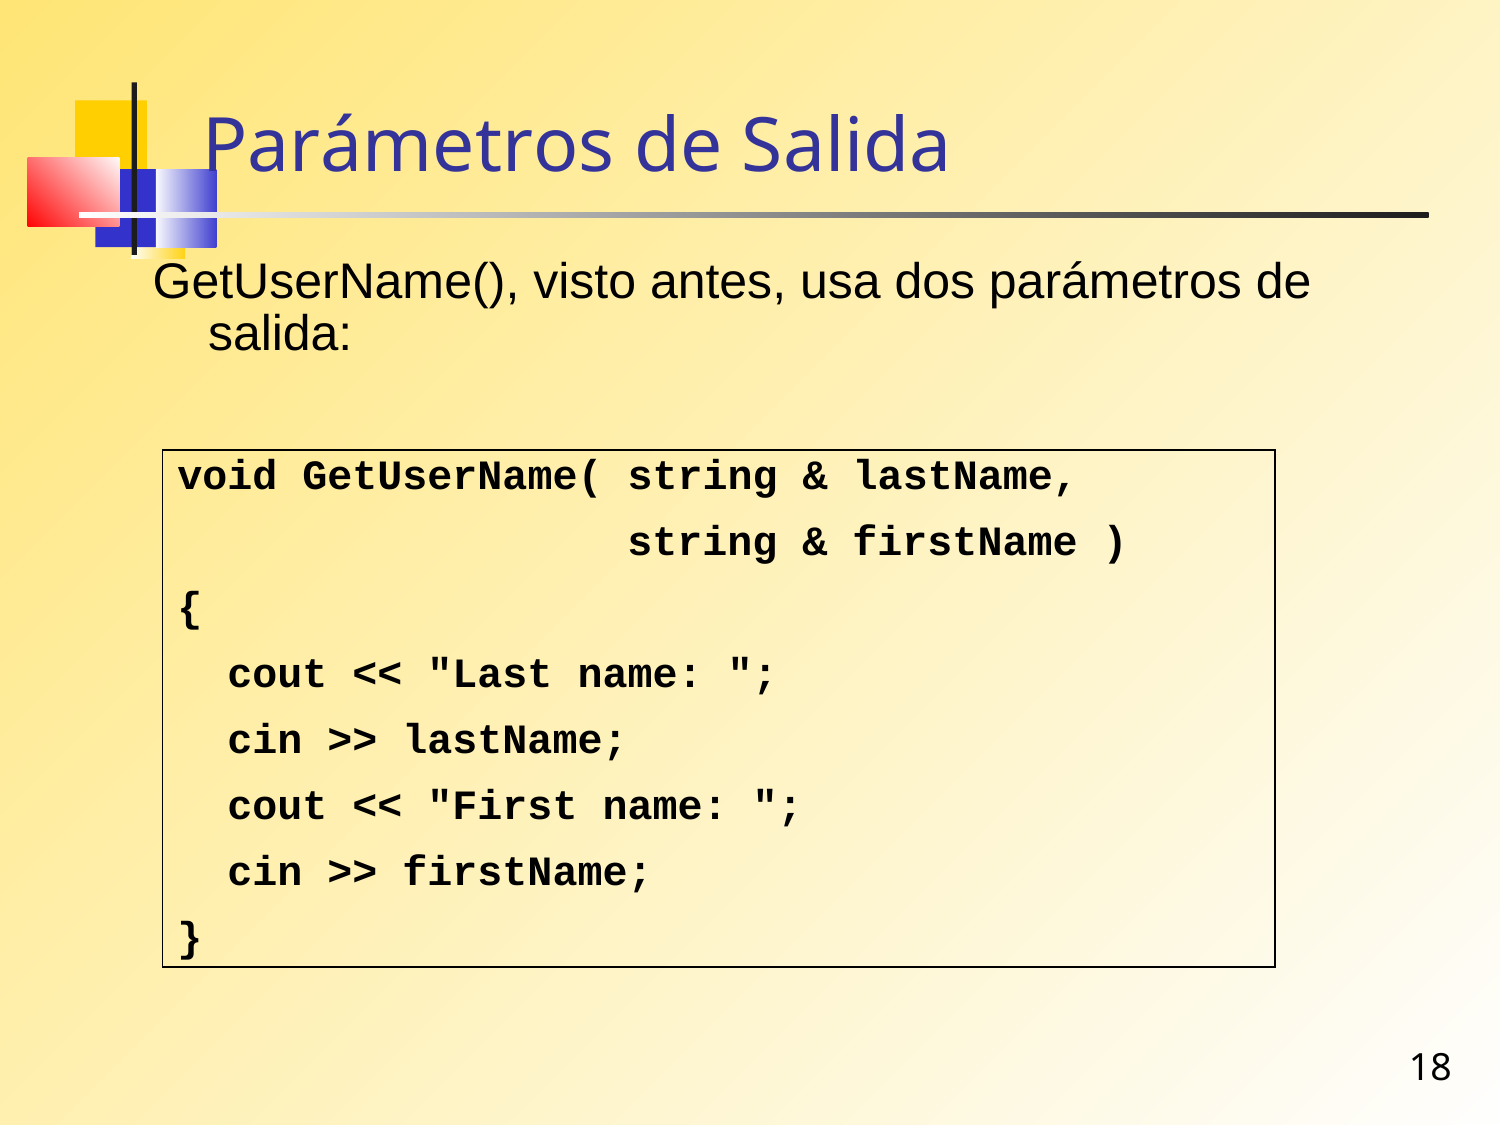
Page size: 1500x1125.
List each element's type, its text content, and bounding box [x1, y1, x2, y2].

title Parámetros de Salida [187, 37, 1466, 201]
list GetUserName(), visto antes, usa dos parámetros de salida: [137, 249, 1463, 1013]
